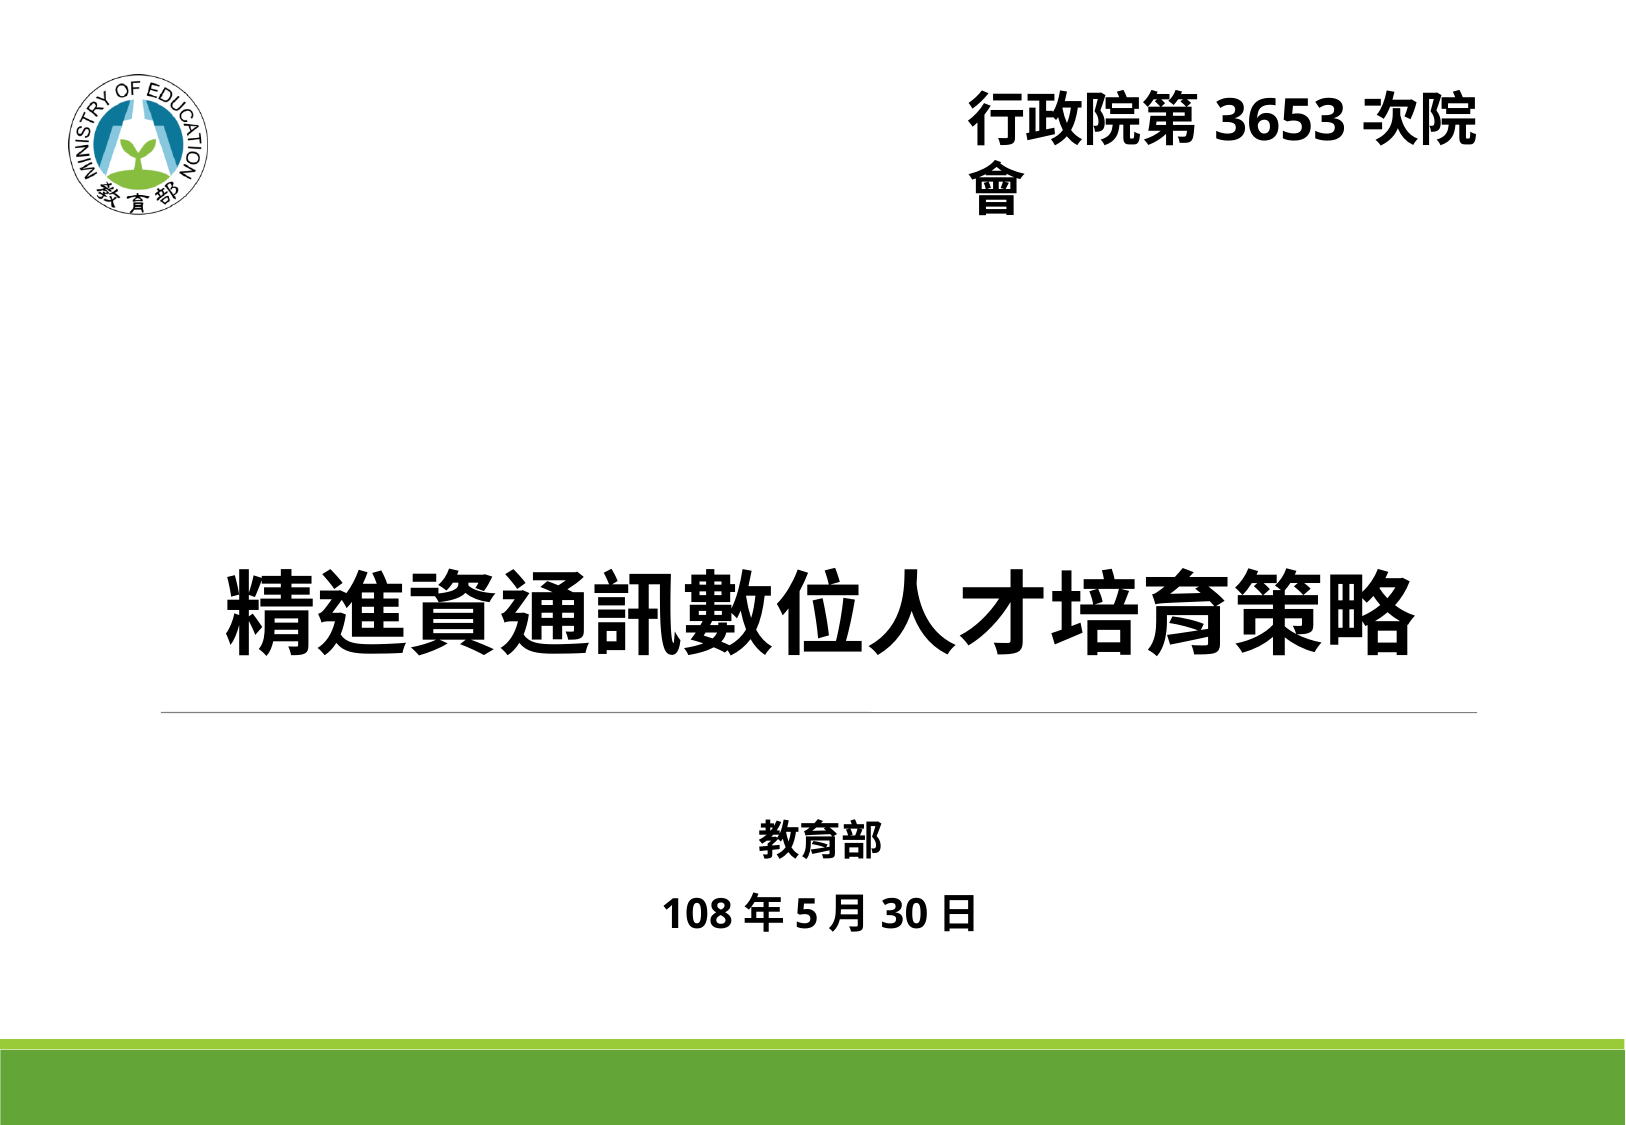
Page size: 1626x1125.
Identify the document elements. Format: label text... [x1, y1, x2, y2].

picture [68, 74, 208, 216]
text_box 行政院第3653次院會 [952, 74, 1534, 230]
subtitle [150, 674, 1492, 803]
text_box 教育部 108年5月30日 [258, 803, 1384, 1049]
text_box 精進資通訊數位人才培育策略 [68, 346, 1574, 674]
